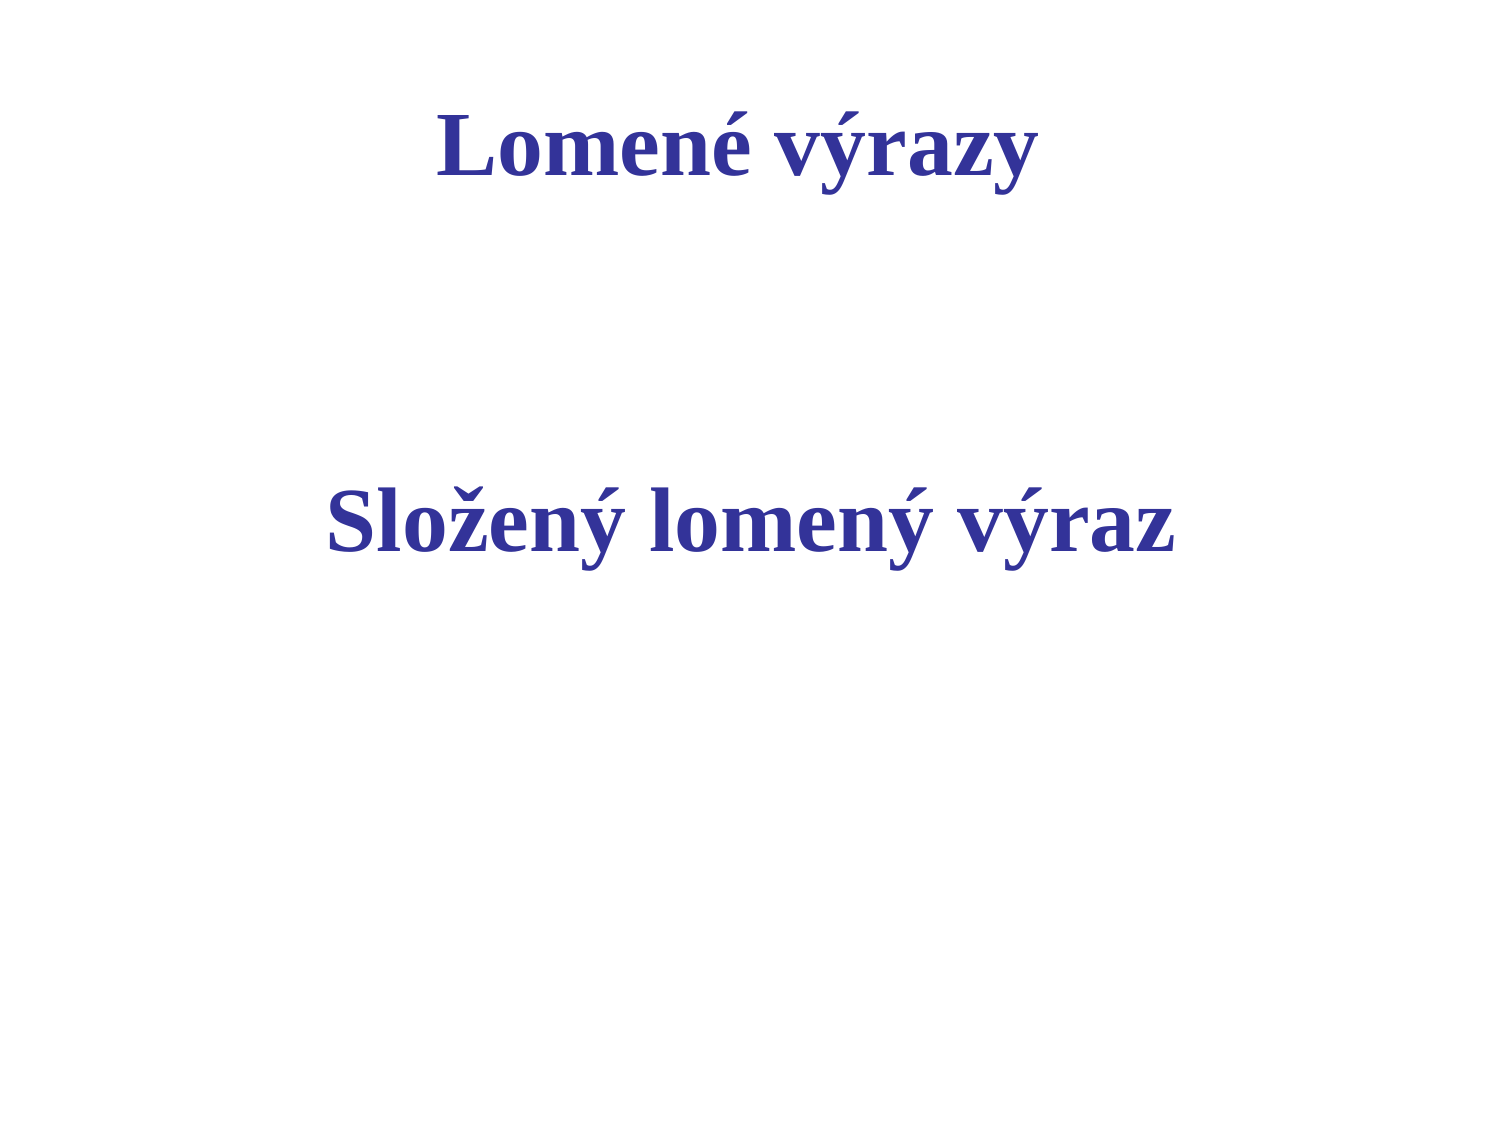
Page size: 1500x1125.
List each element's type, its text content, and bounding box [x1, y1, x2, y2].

title Lomené výrazy [75, 45, 1426, 233]
text_box Složený lomený výraz [88, 420, 1439, 609]
